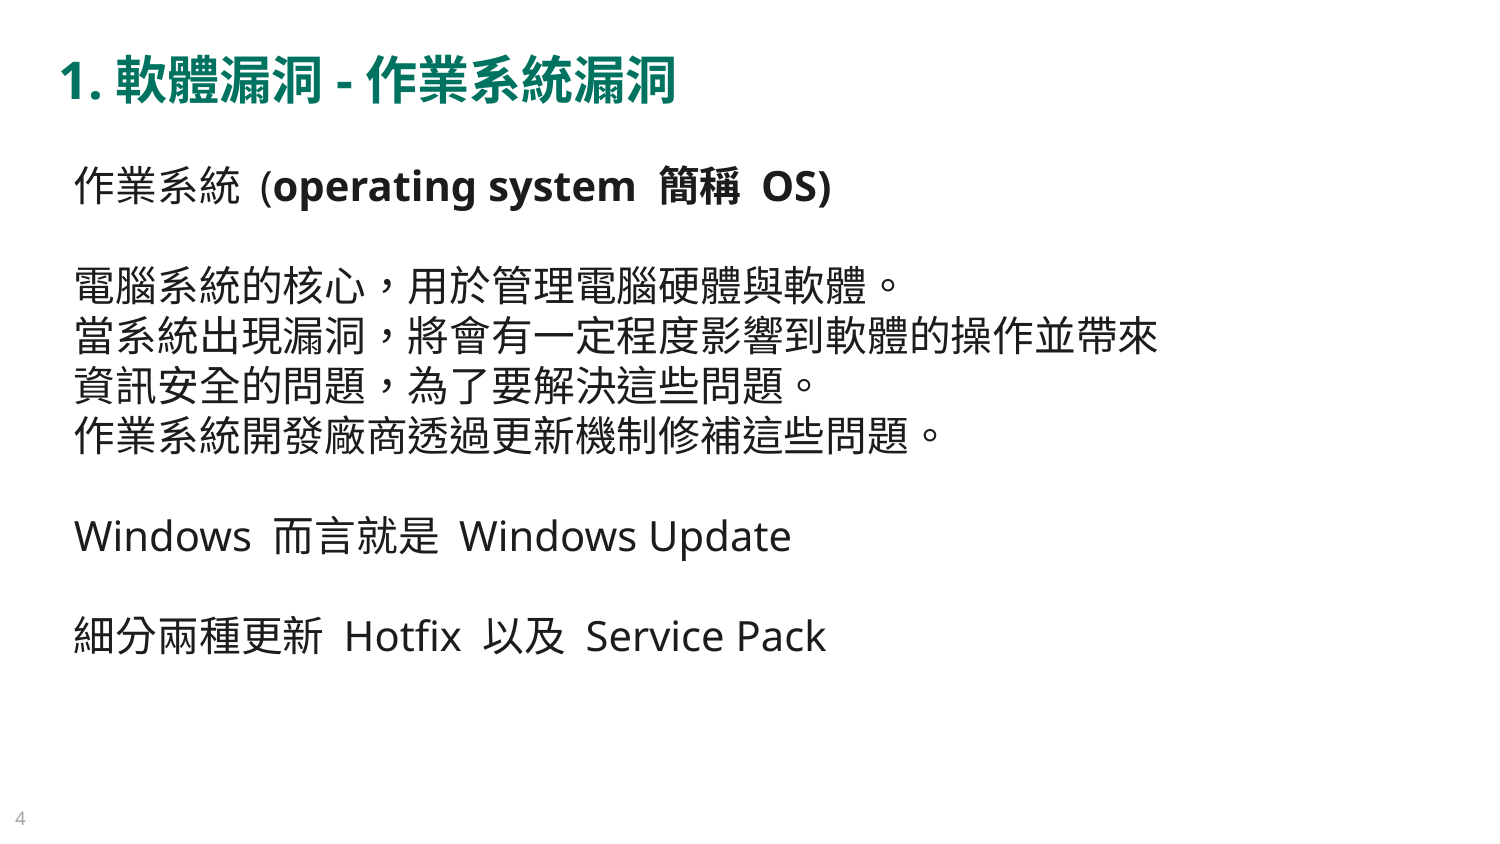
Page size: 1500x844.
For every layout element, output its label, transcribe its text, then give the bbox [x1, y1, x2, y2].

slide_number 4 [15, 806, 61, 831]
text_box 作業系統 (operating system 簡稱 OS) 電腦系統的核心，用於管理電腦硬體與軟體。 當系統出現漏洞，將會有一定程度影響到軟體的操作並帶來資訊安全的問題，為了要解決這些問題。 作業系統開發廠商透過更新機制修補這些問題。 Windows 而言就是 Windows Update 細分兩種更新 Hotfix 以及 Service Pack [59, 153, 1211, 718]
title 1.軟體漏洞-作業系統漏洞 [58, 48, 1442, 162]
